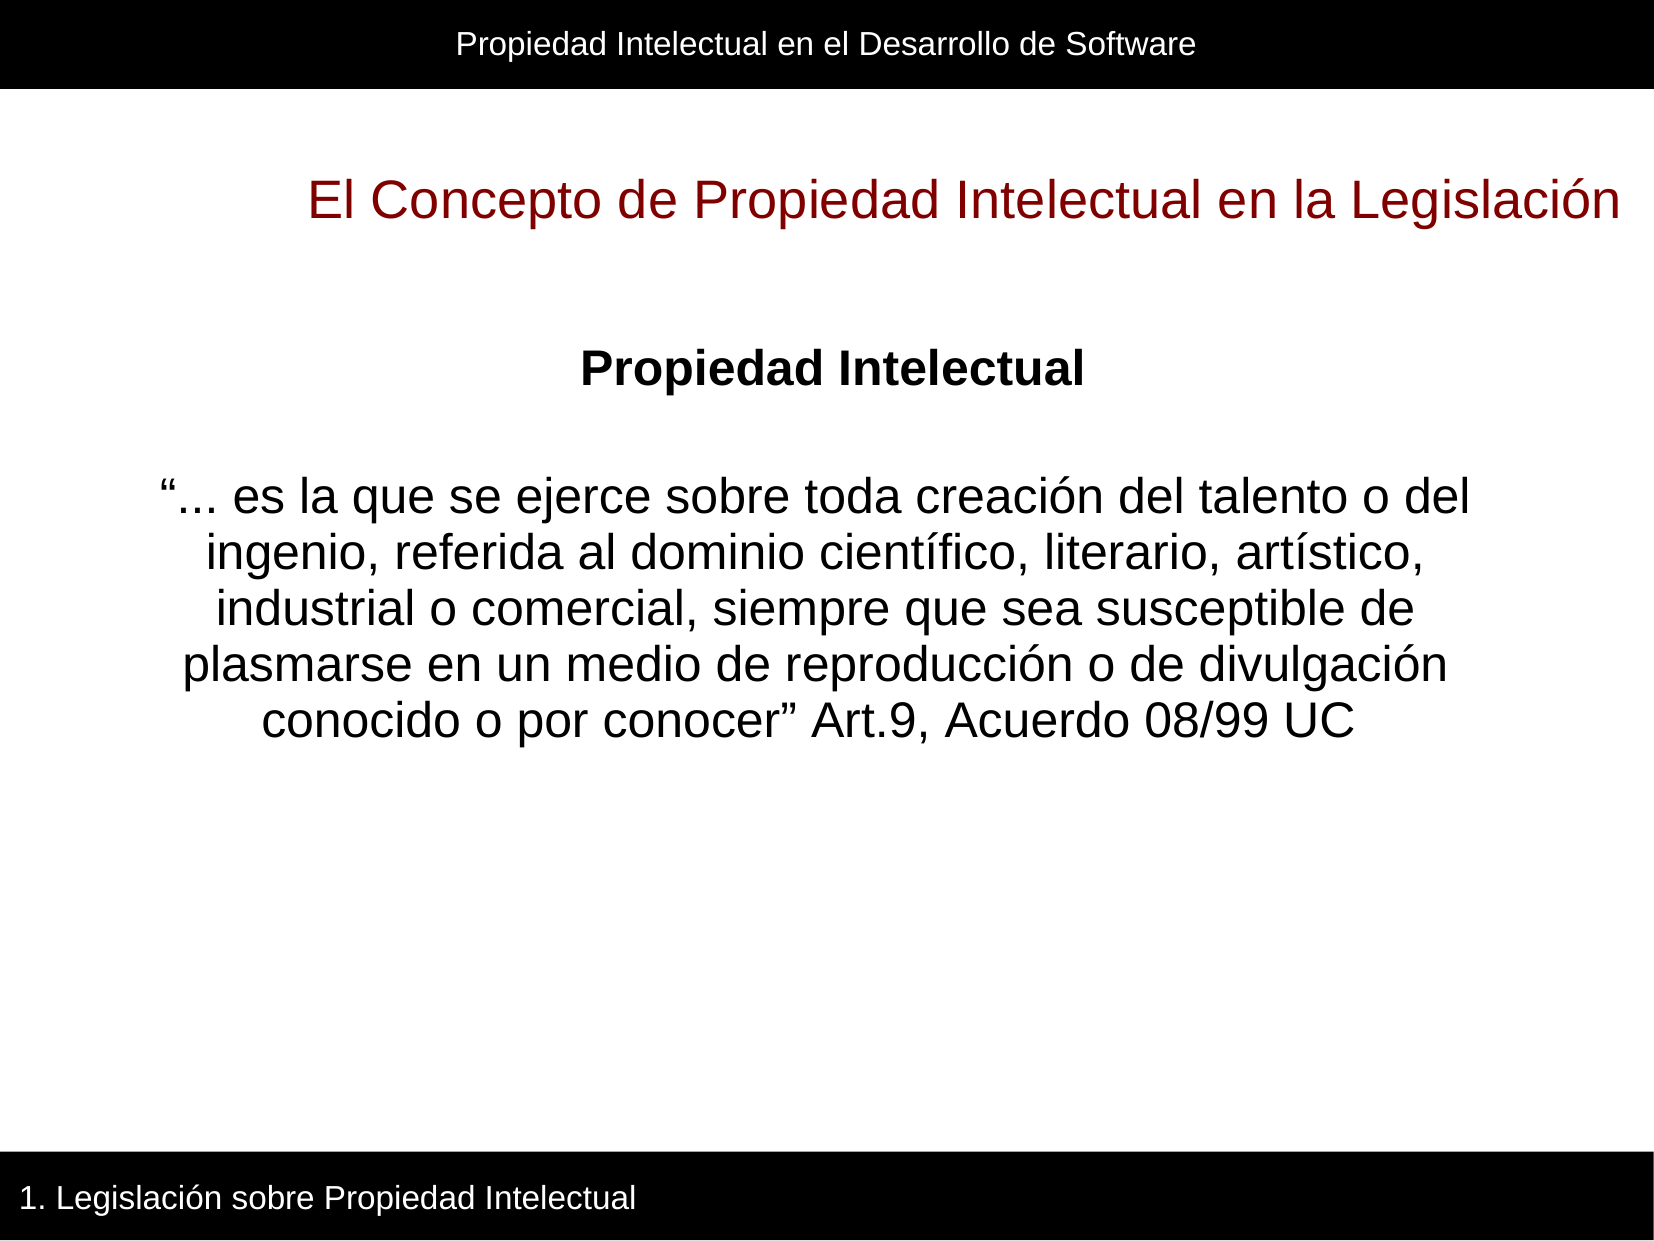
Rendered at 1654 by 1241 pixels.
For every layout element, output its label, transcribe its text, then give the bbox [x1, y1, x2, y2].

title El Concepto de Propiedad Intelectual en la Legislación [147, 147, 1625, 252]
text_box Propiedad Intelectual [580, 340, 1087, 397]
text_box 1. Legislación sobre Propiedad Intelectual [18, 1180, 795, 1218]
text_box “... es la que se ejerce sobre toda creación del talento o del ingenio, referida al dominio científico, literario, artístico, industrial o comercial, siempre que sea susceptible de plasmarse en un medio de reproducción o de divulgación conocido o por conocer” Art.9, Acuerdo 08/99 UC [102, 468, 1530, 748]
